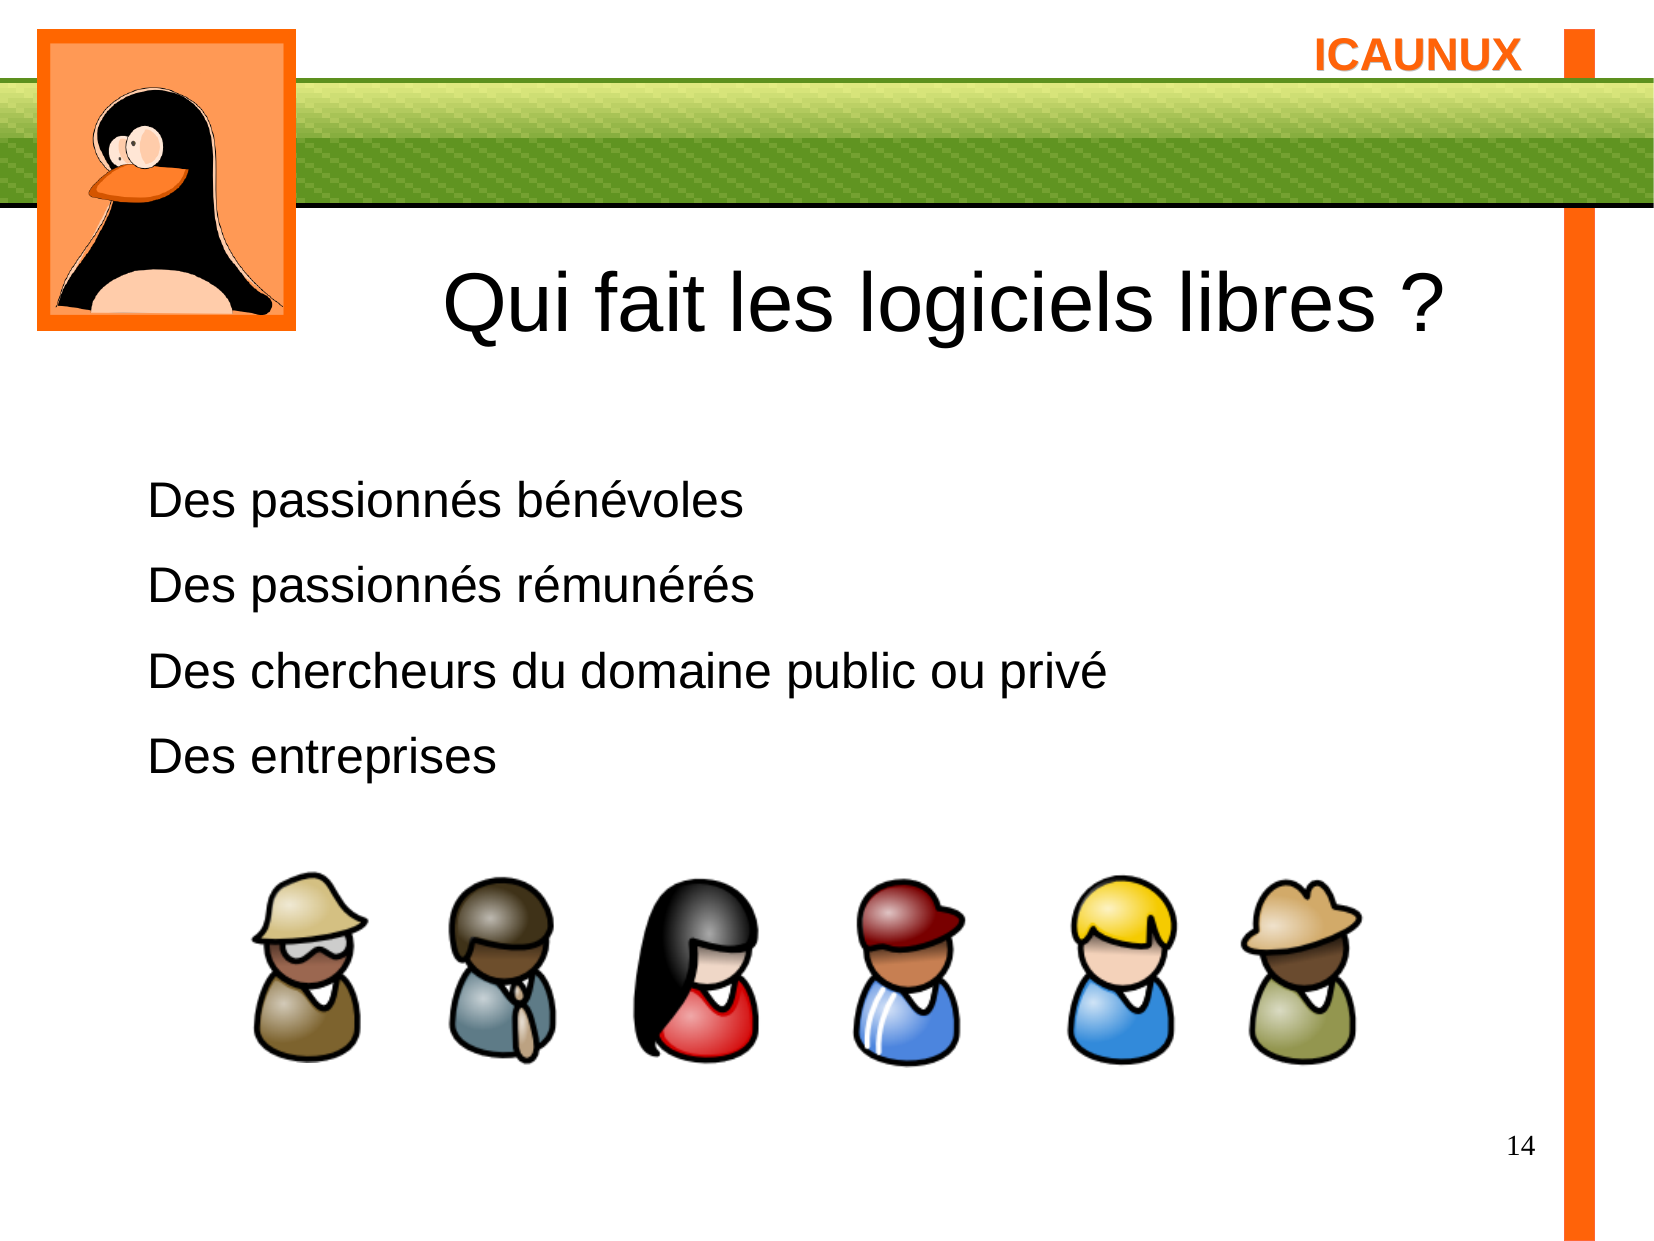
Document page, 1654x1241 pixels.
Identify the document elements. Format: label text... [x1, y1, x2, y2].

picture [602, 873, 798, 1069]
picture [212, 867, 601, 1068]
title Qui fait les logiciels libres ? [354, 236, 1536, 370]
picture [807, 871, 1003, 1068]
list Des passionnés bénévoles Des passionnés rémunérés Des chercheurs du domaine public ou privé Des entreprises [147, 472, 1571, 1109]
picture [1025, 871, 1398, 1068]
picture [0, 29, 1654, 331]
